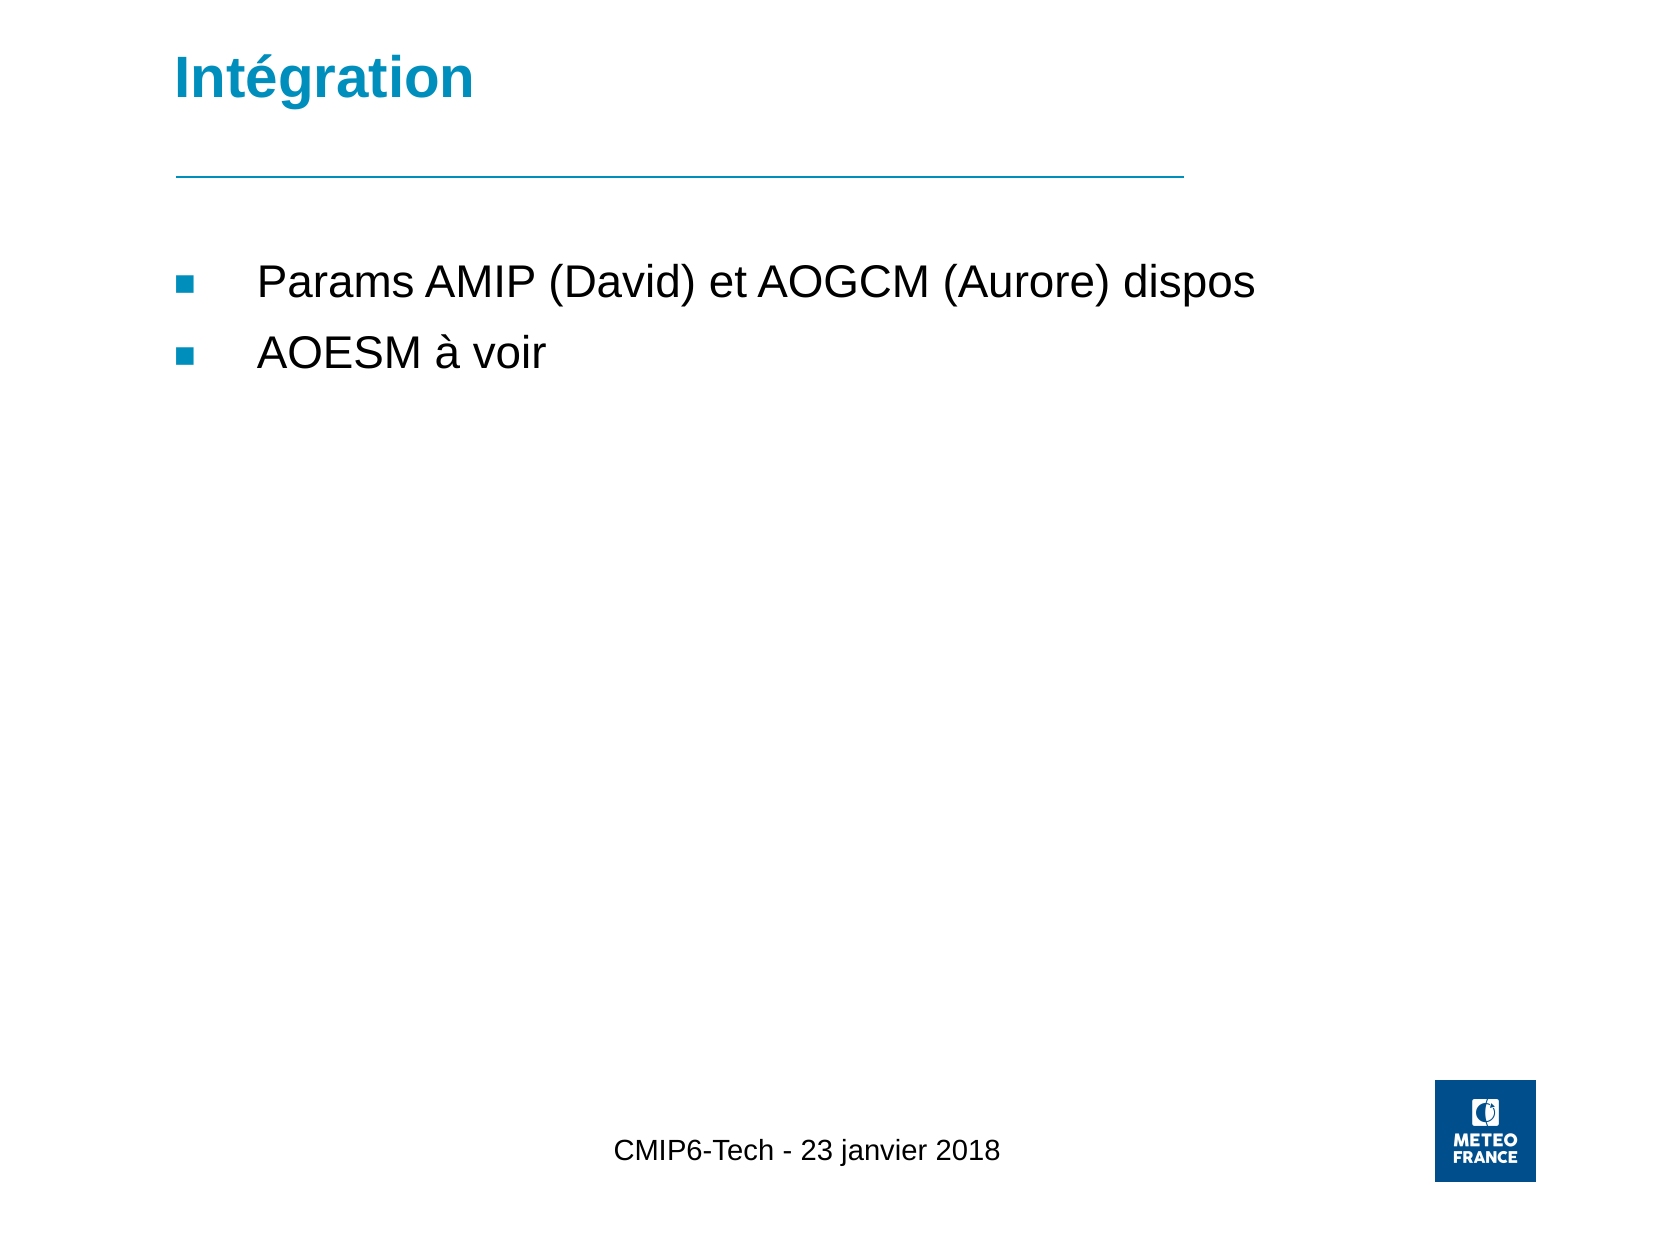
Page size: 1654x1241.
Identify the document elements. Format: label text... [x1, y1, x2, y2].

title Intégration [174, 0, 1654, 156]
list Params AMIP (David) et AOGCM (Aurore) dispos AOESM à voir [156, 256, 1571, 1134]
picture [1435, 1134, 1536, 1182]
